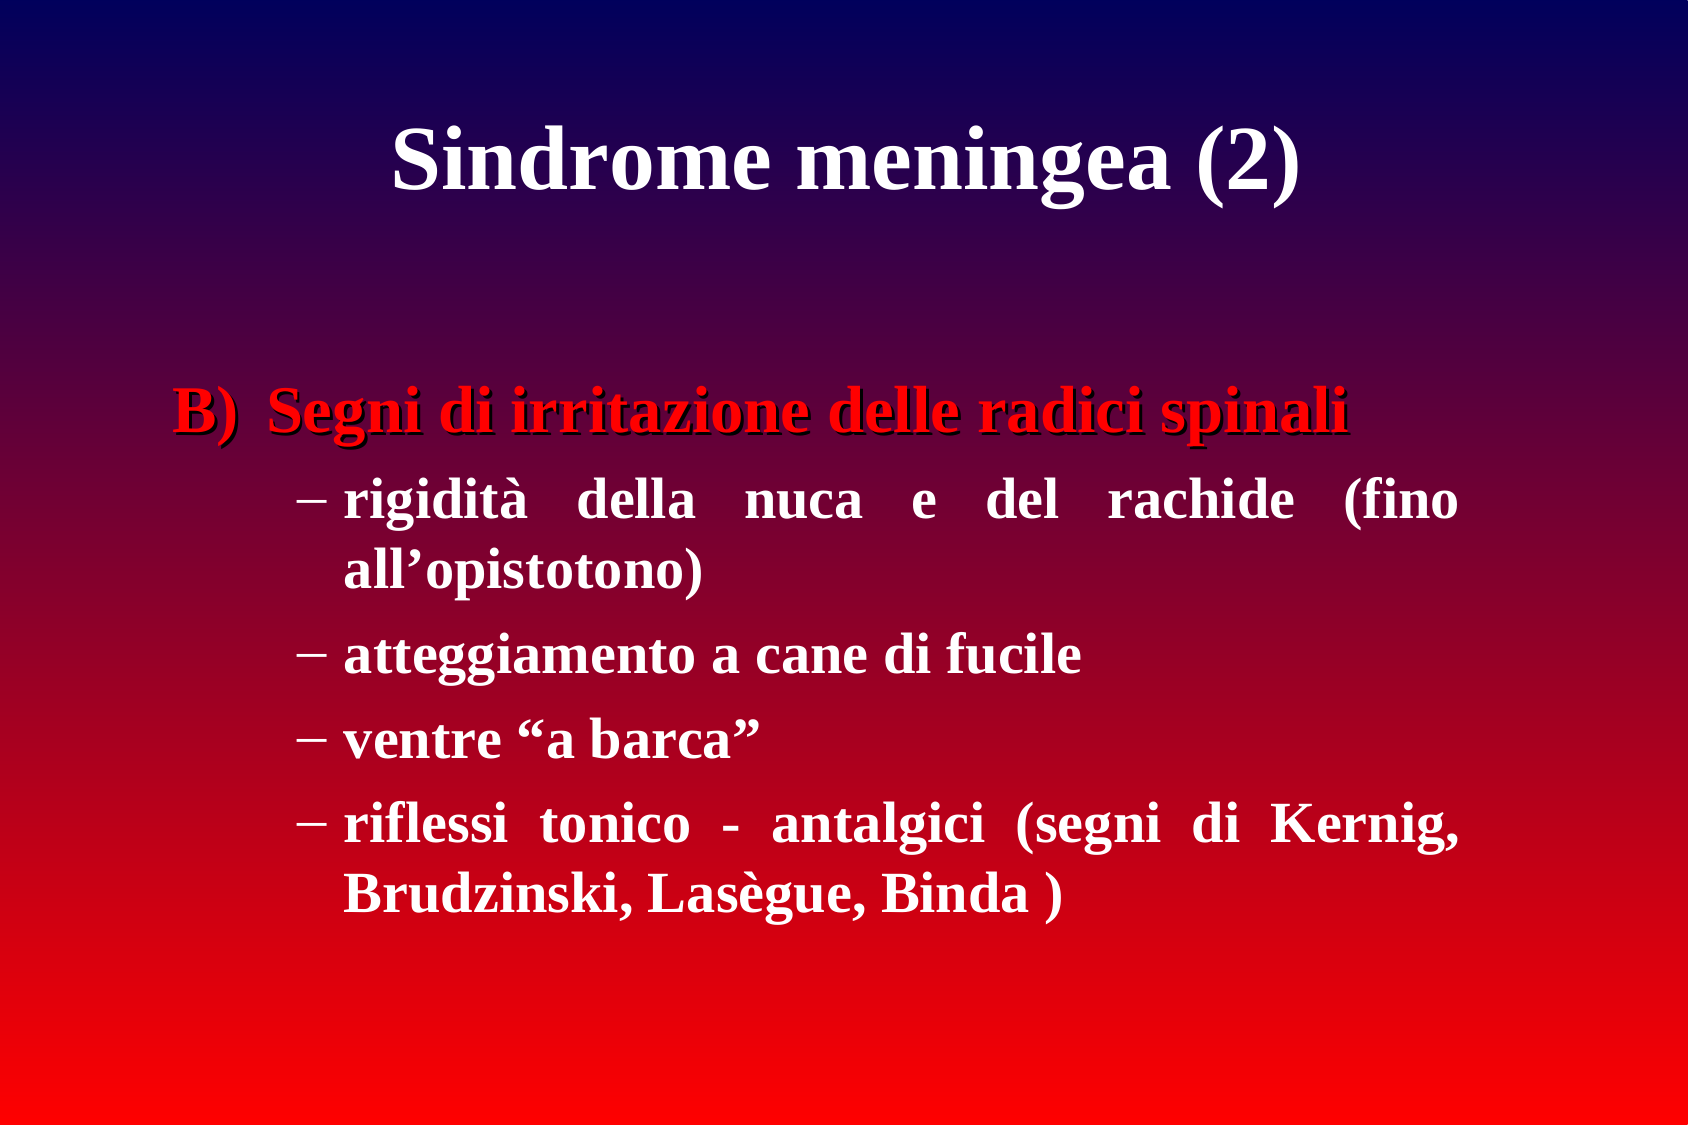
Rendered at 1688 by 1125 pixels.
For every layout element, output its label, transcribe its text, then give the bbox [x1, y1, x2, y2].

text_box Sindrome meningea (2) [129, 59, 1565, 247]
text_box B) Segni di irritazione delle radici spinali rigidità della nuca e del rachide (fino all’opistotono) atteggiamento a cane di fucile ventre “a barca” riflessi tonico - antalgici (segni di Kernig, Brudzinski, Lasègue, Binda ) [157, 358, 1476, 975]
